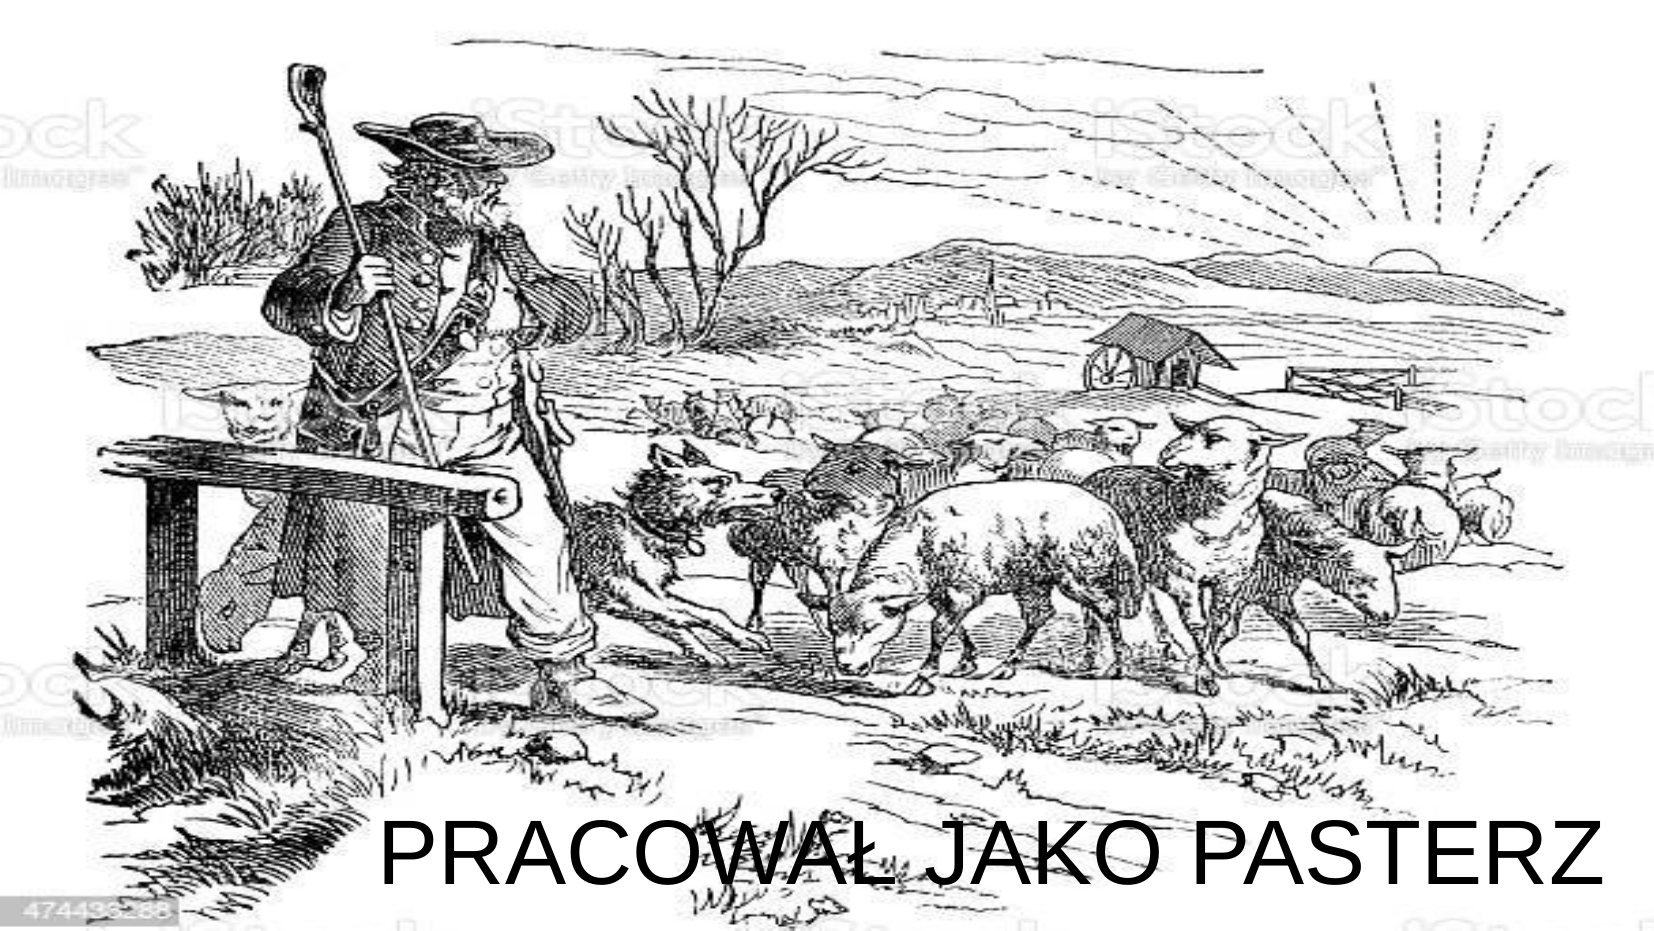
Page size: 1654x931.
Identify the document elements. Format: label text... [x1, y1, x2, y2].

picture [0, 0, 1654, 931]
title PRACOWAŁ JAKO PASTERZ [248, 774, 1654, 931]
